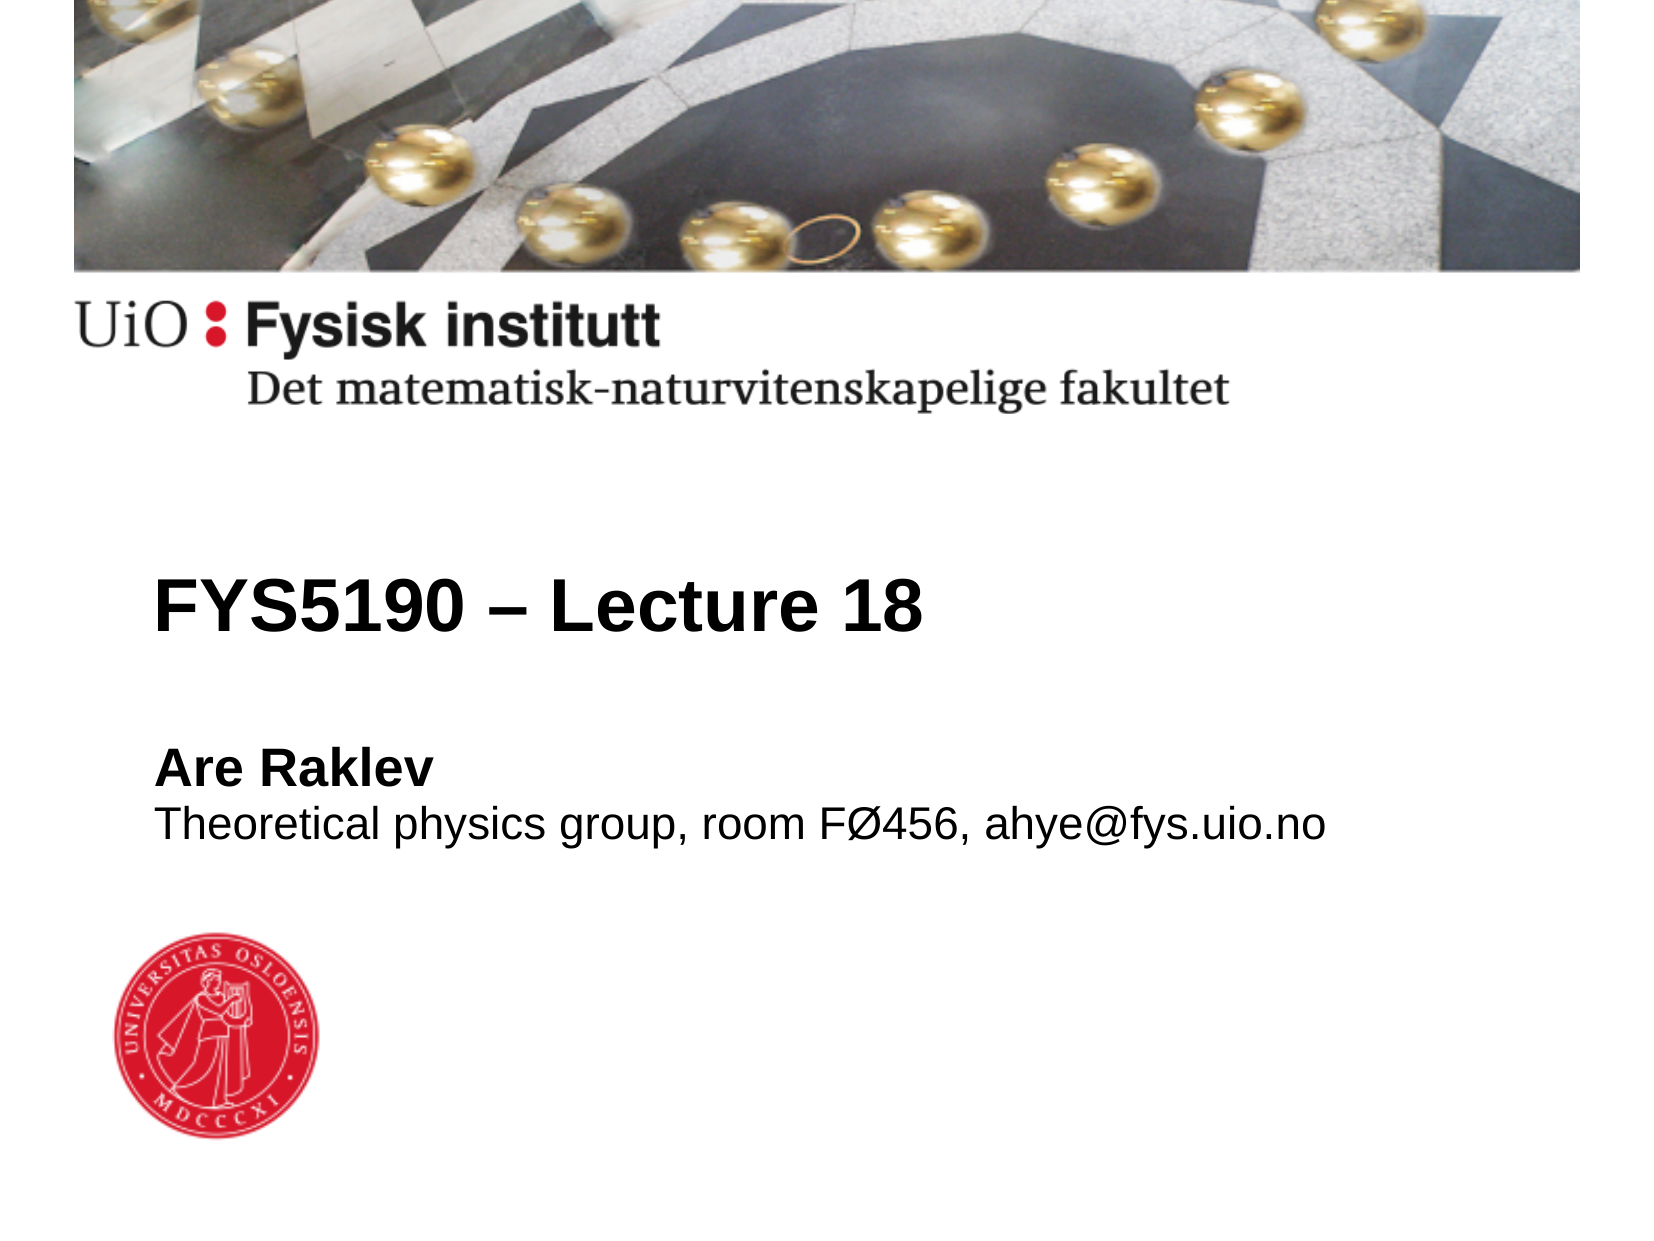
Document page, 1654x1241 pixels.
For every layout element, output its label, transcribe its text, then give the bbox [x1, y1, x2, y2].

picture [74, 0, 1580, 280]
picture [72, 292, 1238, 420]
picture [109, 927, 326, 1147]
title Are Raklev Theoretical physics group, room FØ456, ahye@fys.uio.no [153, 725, 1500, 862]
subtitle FYS5190 – Lecture 18 [153, 545, 1463, 666]
